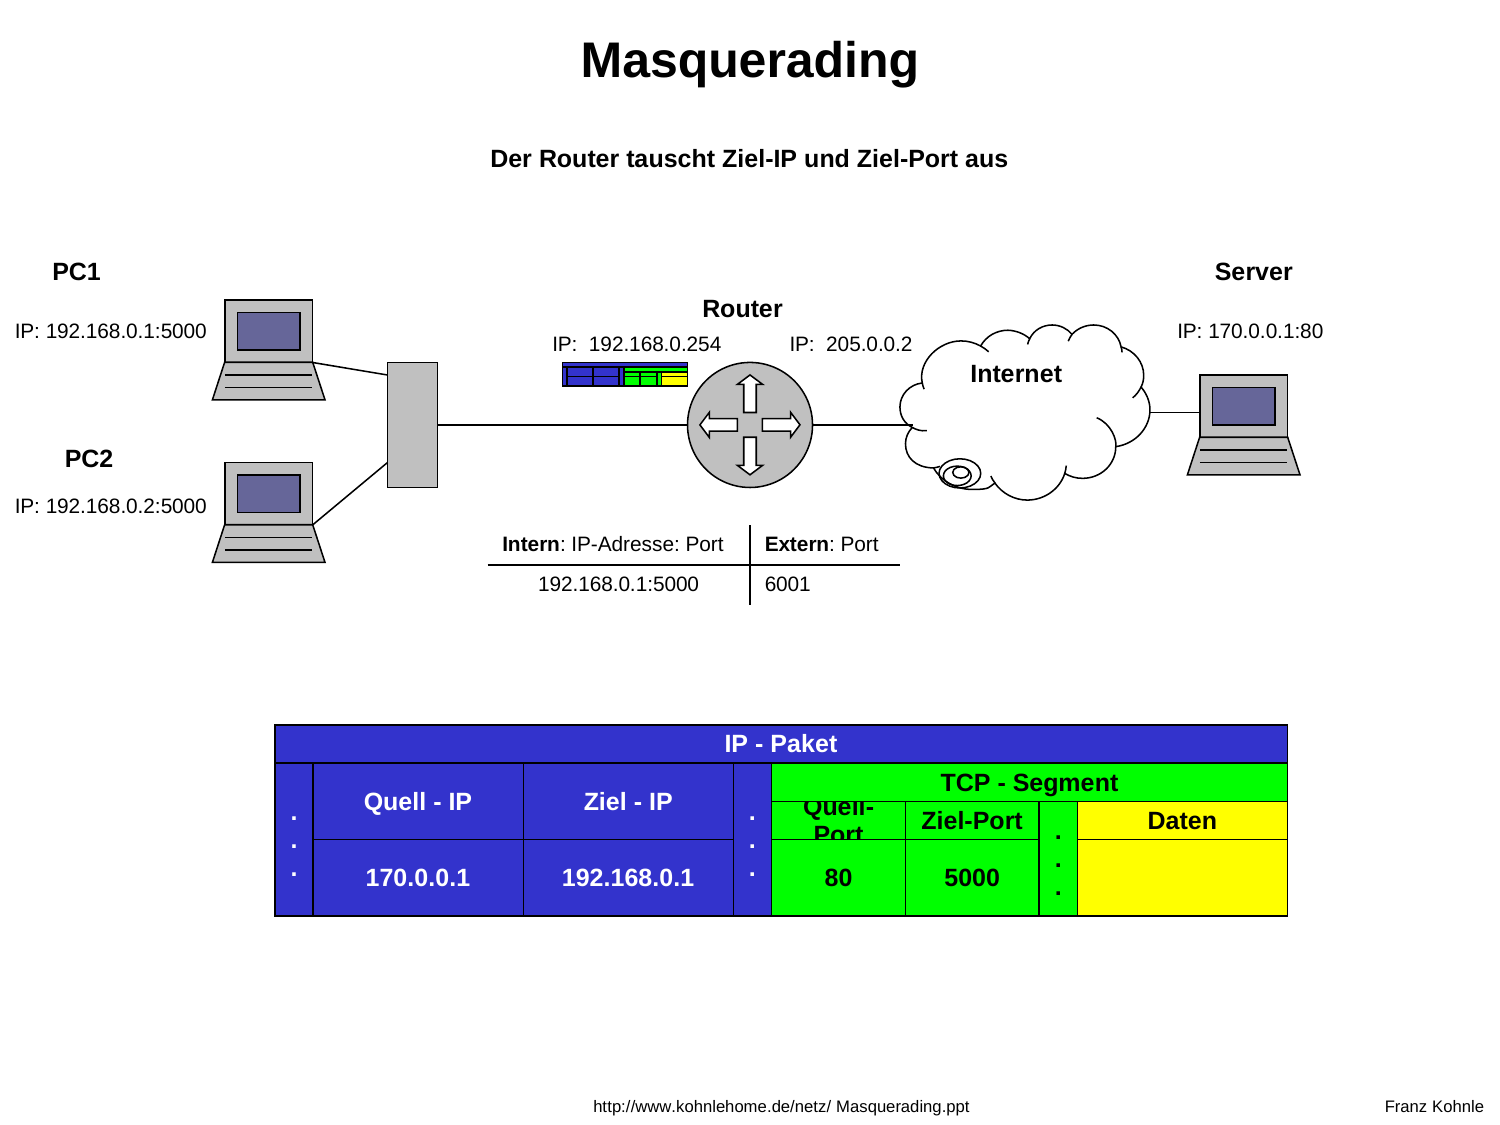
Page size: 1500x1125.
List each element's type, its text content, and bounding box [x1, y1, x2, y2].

text_box [387, 362, 438, 488]
text_box [212, 299, 325, 400]
text_box [212, 462, 325, 563]
text_box IP: 192.168.0.254 [537, 324, 737, 364]
text_box Franz Kohnle [1370, 1089, 1500, 1125]
text_box Der Router tauscht Ziel-IP und Ziel-Port aus [475, 137, 1025, 181]
text_box TCP - Segment [771, 763, 1288, 802]
text_box ... [734, 764, 771, 916]
text_box [1078, 840, 1288, 916]
text_box 170.0.0.1 [313, 839, 523, 916]
text_box IP: 170.0.0.1:80 [1162, 312, 1339, 352]
text_box IP: 205.0.0.2 [774, 324, 928, 364]
text_box Quell - IP [314, 764, 524, 839]
text_box 80 [771, 839, 905, 917]
text_box 6001 [751, 565, 901, 605]
text_box IP: 192.168.0.1:5000 [0, 312, 222, 352]
text_box Quell-Port [771, 802, 905, 839]
text_box Extern: Port [750, 524, 901, 565]
text_box [562, 362, 688, 387]
text_box ... [1039, 802, 1078, 917]
text_box Router [687, 287, 798, 331]
text_box IP - Paket [274, 725, 1288, 764]
text_box ... [275, 763, 314, 916]
text_box Intern: IP-Adresse: Port [487, 524, 750, 564]
text_box Ziel - IP [524, 764, 734, 839]
text_box Server [1199, 249, 1308, 294]
text_box PC1 [37, 249, 116, 294]
text_box Ziel-Port [905, 802, 1039, 839]
text_box http://www.kohnlehome.de/netz/ Masquerading.ppt [578, 1089, 988, 1125]
text_box 192.168.0.1 [523, 839, 734, 916]
text_box PC2 [50, 437, 129, 481]
text_box Masquerading [565, 24, 935, 97]
text_box 5000 [905, 839, 1040, 917]
text_box [687, 362, 813, 488]
text_box 192.168.0.1:5000 [487, 565, 749, 605]
text_box [1187, 375, 1300, 475]
text_box Internet [899, 324, 1150, 501]
text_box Daten [1078, 802, 1288, 840]
text_box IP: 192.168.0.2:5000 [0, 487, 222, 527]
